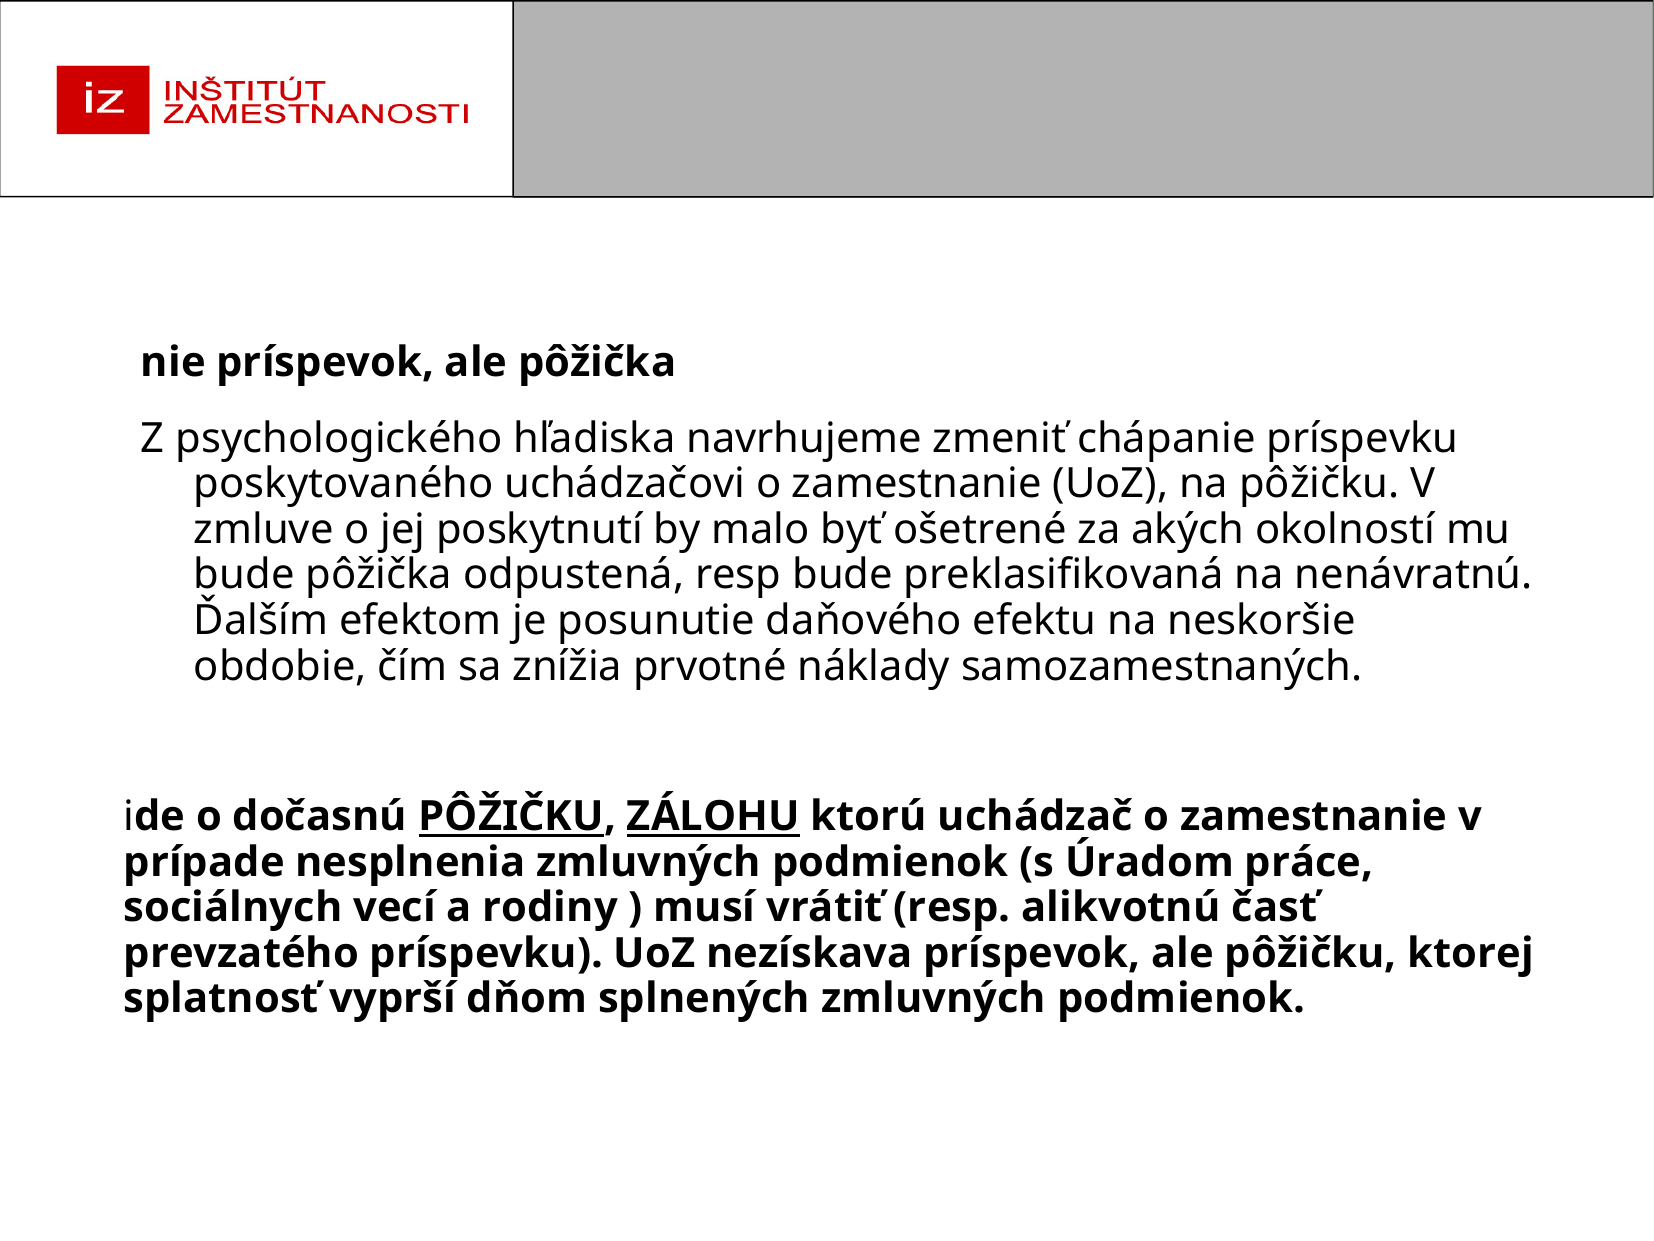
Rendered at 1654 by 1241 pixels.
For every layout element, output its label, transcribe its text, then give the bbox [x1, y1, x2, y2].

picture [5, 6, 513, 190]
text_box [0, 0, 1654, 197]
list nie príspevok, ale pôžička Z psychologického hľadiska navrhujeme zmeniť chápanie príspevku poskytovaného uchádzačovi o zamestnanie (UoZ), na pôžičku. V zmluve o jej poskytnutí by malo byť ošetrené za akých okolností mu bude pôžička odpustená, resp bude preklasifikovaná na nenávratnú. Ďalším efektom je posunutie daňového efektu na neskoršie obdobie, čím sa znížia prvotné náklady samozamestnaných. ide o dočasnú PÔŽIČKU, ZÁLOHU ktorú uchádzač o zamestnanie v prípade nesplnenia zmluvných podmienok (s Úradom práce, sociálnych vecí a rodiny ) musí vrátiť (resp. alikvotnú časť prevzatého príspevku). UoZ nezískava príspevok, ale pôžičku, ktorej splatnosť vyprší dňom splnených zmluvných podmienok. [123, 340, 1536, 1123]
